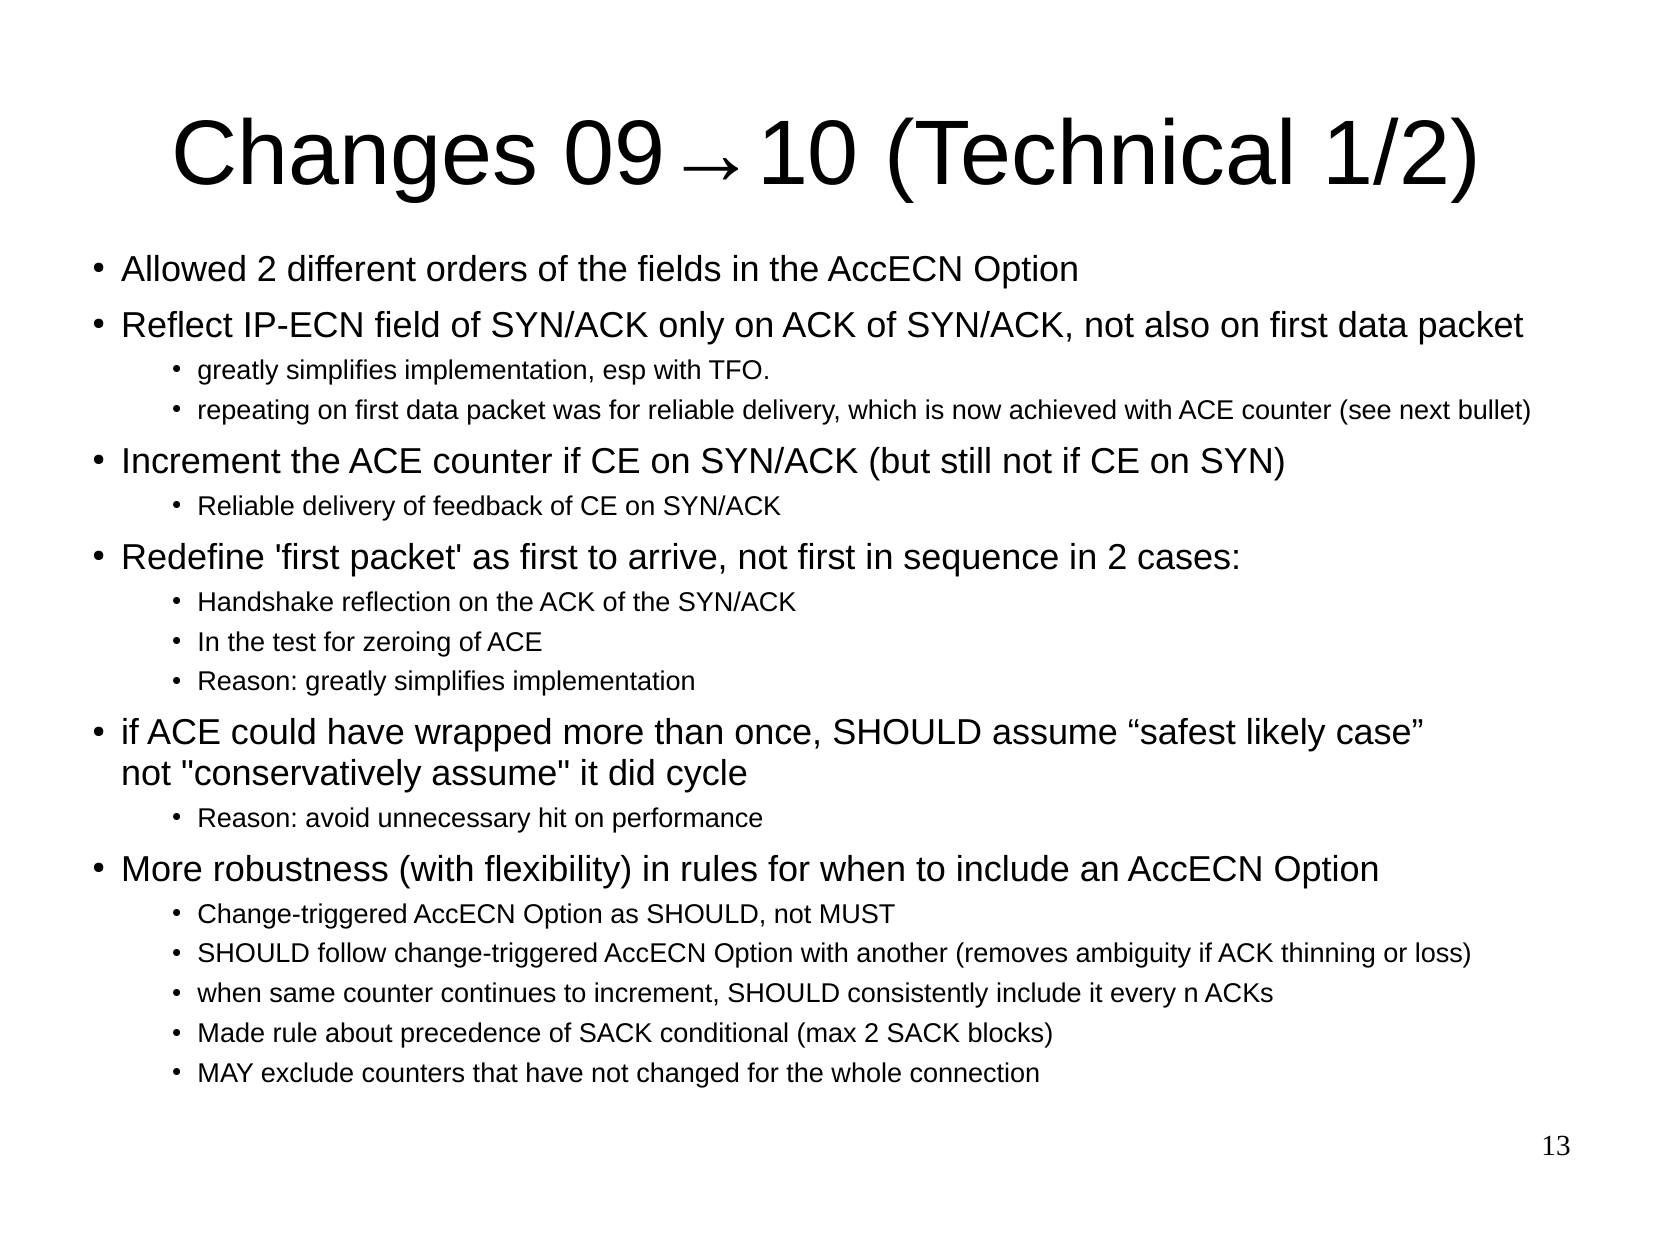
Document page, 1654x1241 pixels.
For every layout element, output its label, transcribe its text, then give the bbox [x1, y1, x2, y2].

list Allowed 2 different orders of the fields in the AccECN Option Reflect IP-ECN field of SYN/ACK only on ACK of SYN/ACK, not also on first data packet greatly simplifies implementation, esp with TFO. repeating on first data packet was for reliable delivery, which is now achieved with ACE counter (see next bullet) Increment the ACE counter if CE on SYN/ACK (but still not if CE on SYN) Reliable delivery of feedback of CE on SYN/ACK Redefine 'first packet' as first to arrive, not first in sequence in 2 cases: Handshake reflection on the ACK of the SYN/ACK In the test for zeroing of ACE Reason: greatly simplifies implementation if ACE could have wrapped more than once, SHOULD assume “safest likely case” not "conservatively assume" it did cycle Reason: avoid unnecessary hit on performance More robustness (with flexibility) in rules for when to include an AccECN Option Change-triggered AccECN Option as SHOULD, not MUST SHOULD follow change-triggered AccECN Option with another (removes ambiguity if ACK thinning or loss) when same counter continues to increment, SHOULD consistently include it every n ACKs Made rule about precedence of SACK conditional (max 2 SACK blocks) MAY exclude counters that have not changed for the whole connection [82, 248, 1571, 1117]
title Changes 09→10 (Technical 1/2) [82, 49, 1571, 248]
